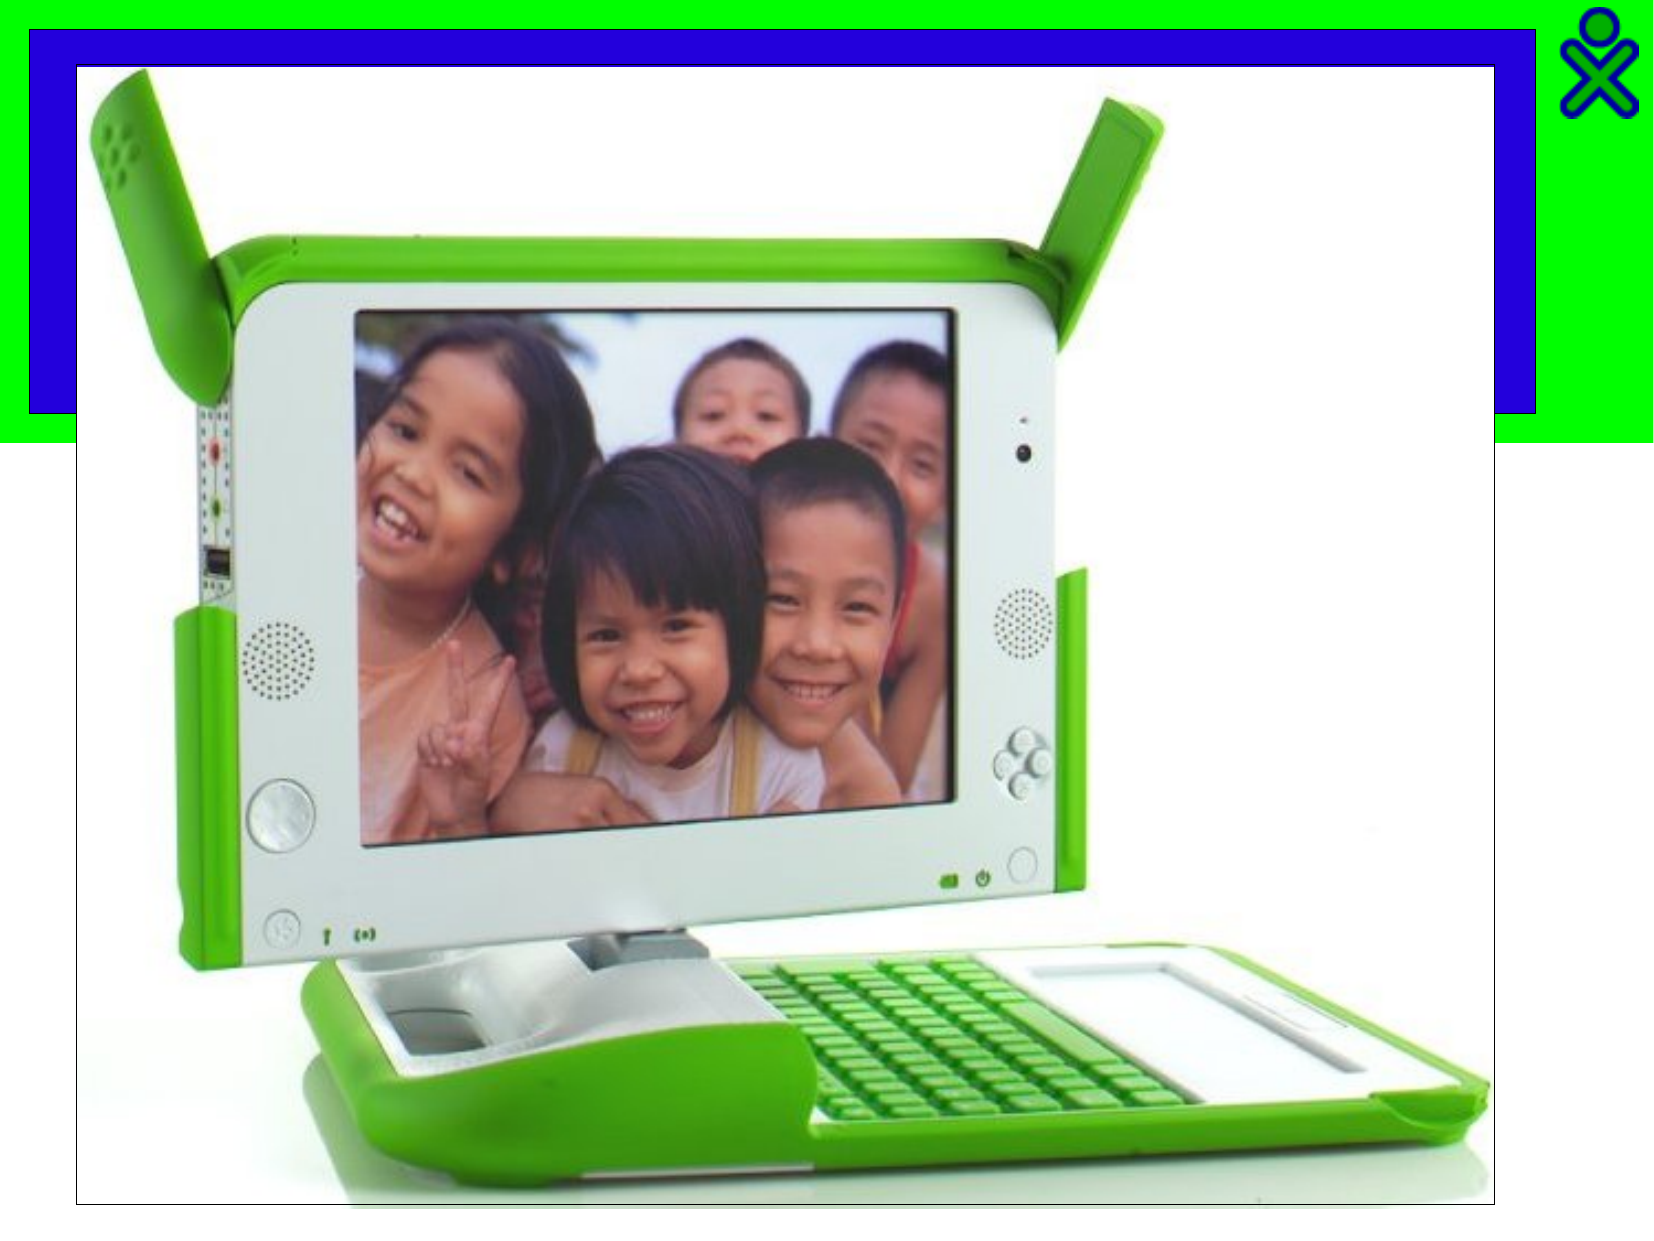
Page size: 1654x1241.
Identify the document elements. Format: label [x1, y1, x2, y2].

picture [76, 1205, 1495, 1209]
picture [1559, 7, 1639, 119]
picture [77, 67, 1494, 1204]
